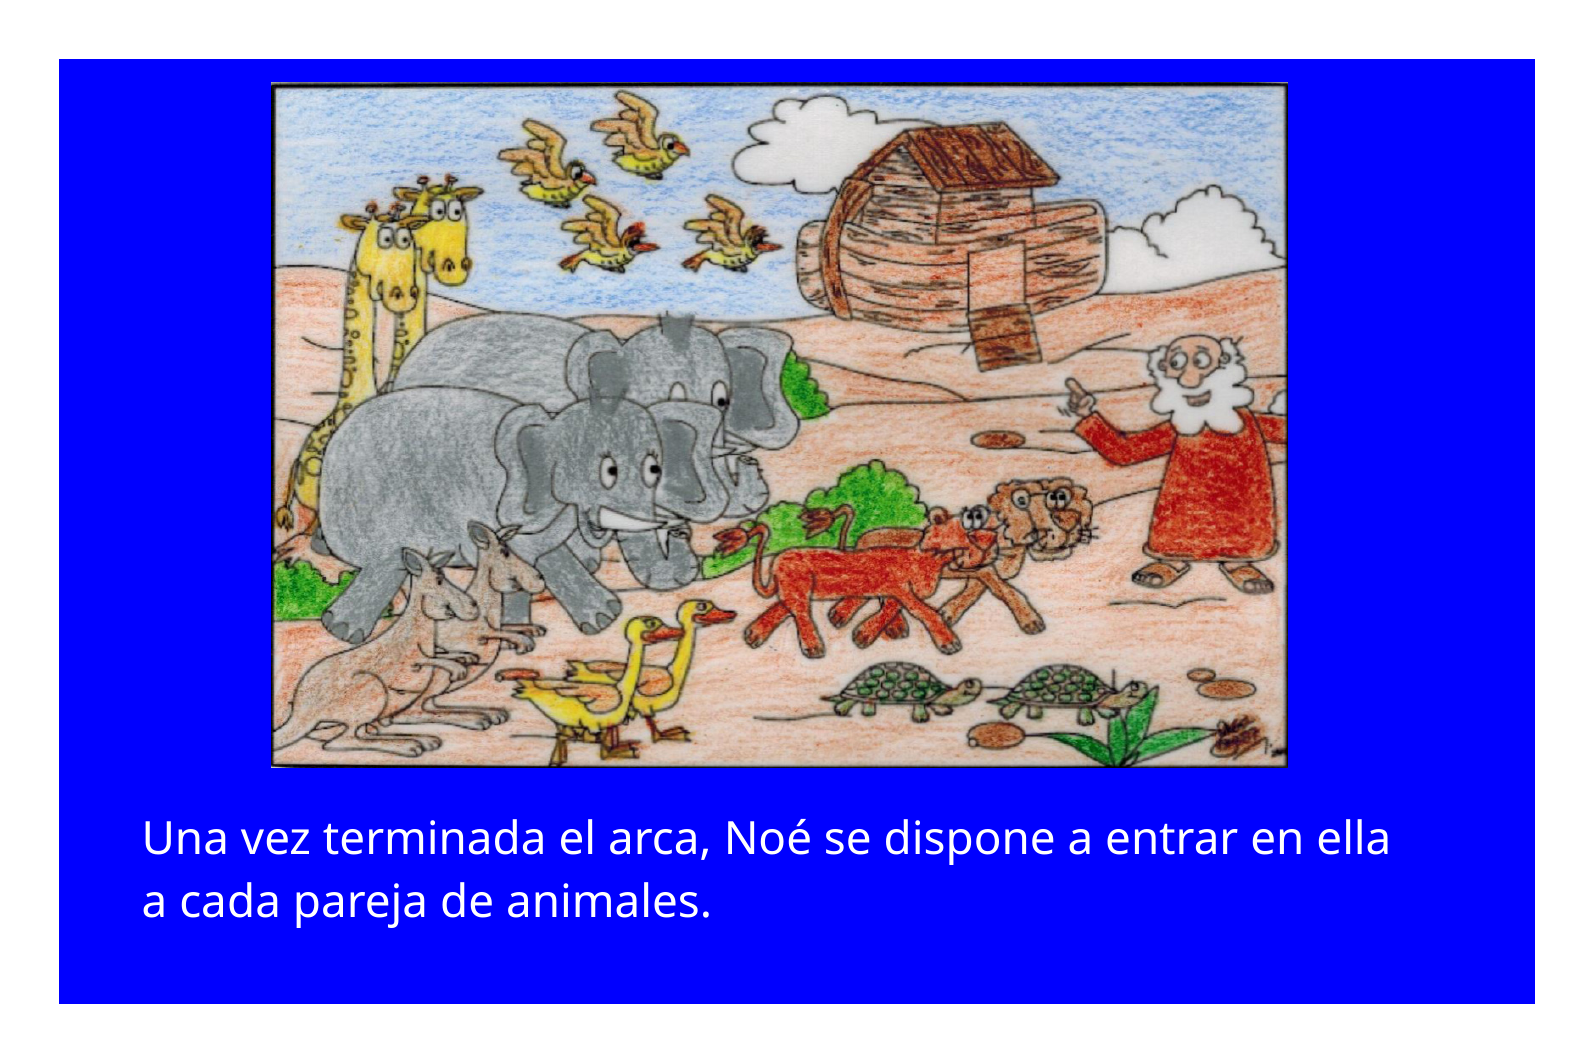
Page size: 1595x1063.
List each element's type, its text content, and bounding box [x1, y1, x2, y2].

picture [271, 82, 1288, 768]
title Una vez terminada el arca, Noé se dispone a entrar en ella a cada pareja de animales. [141, 767, 1427, 969]
